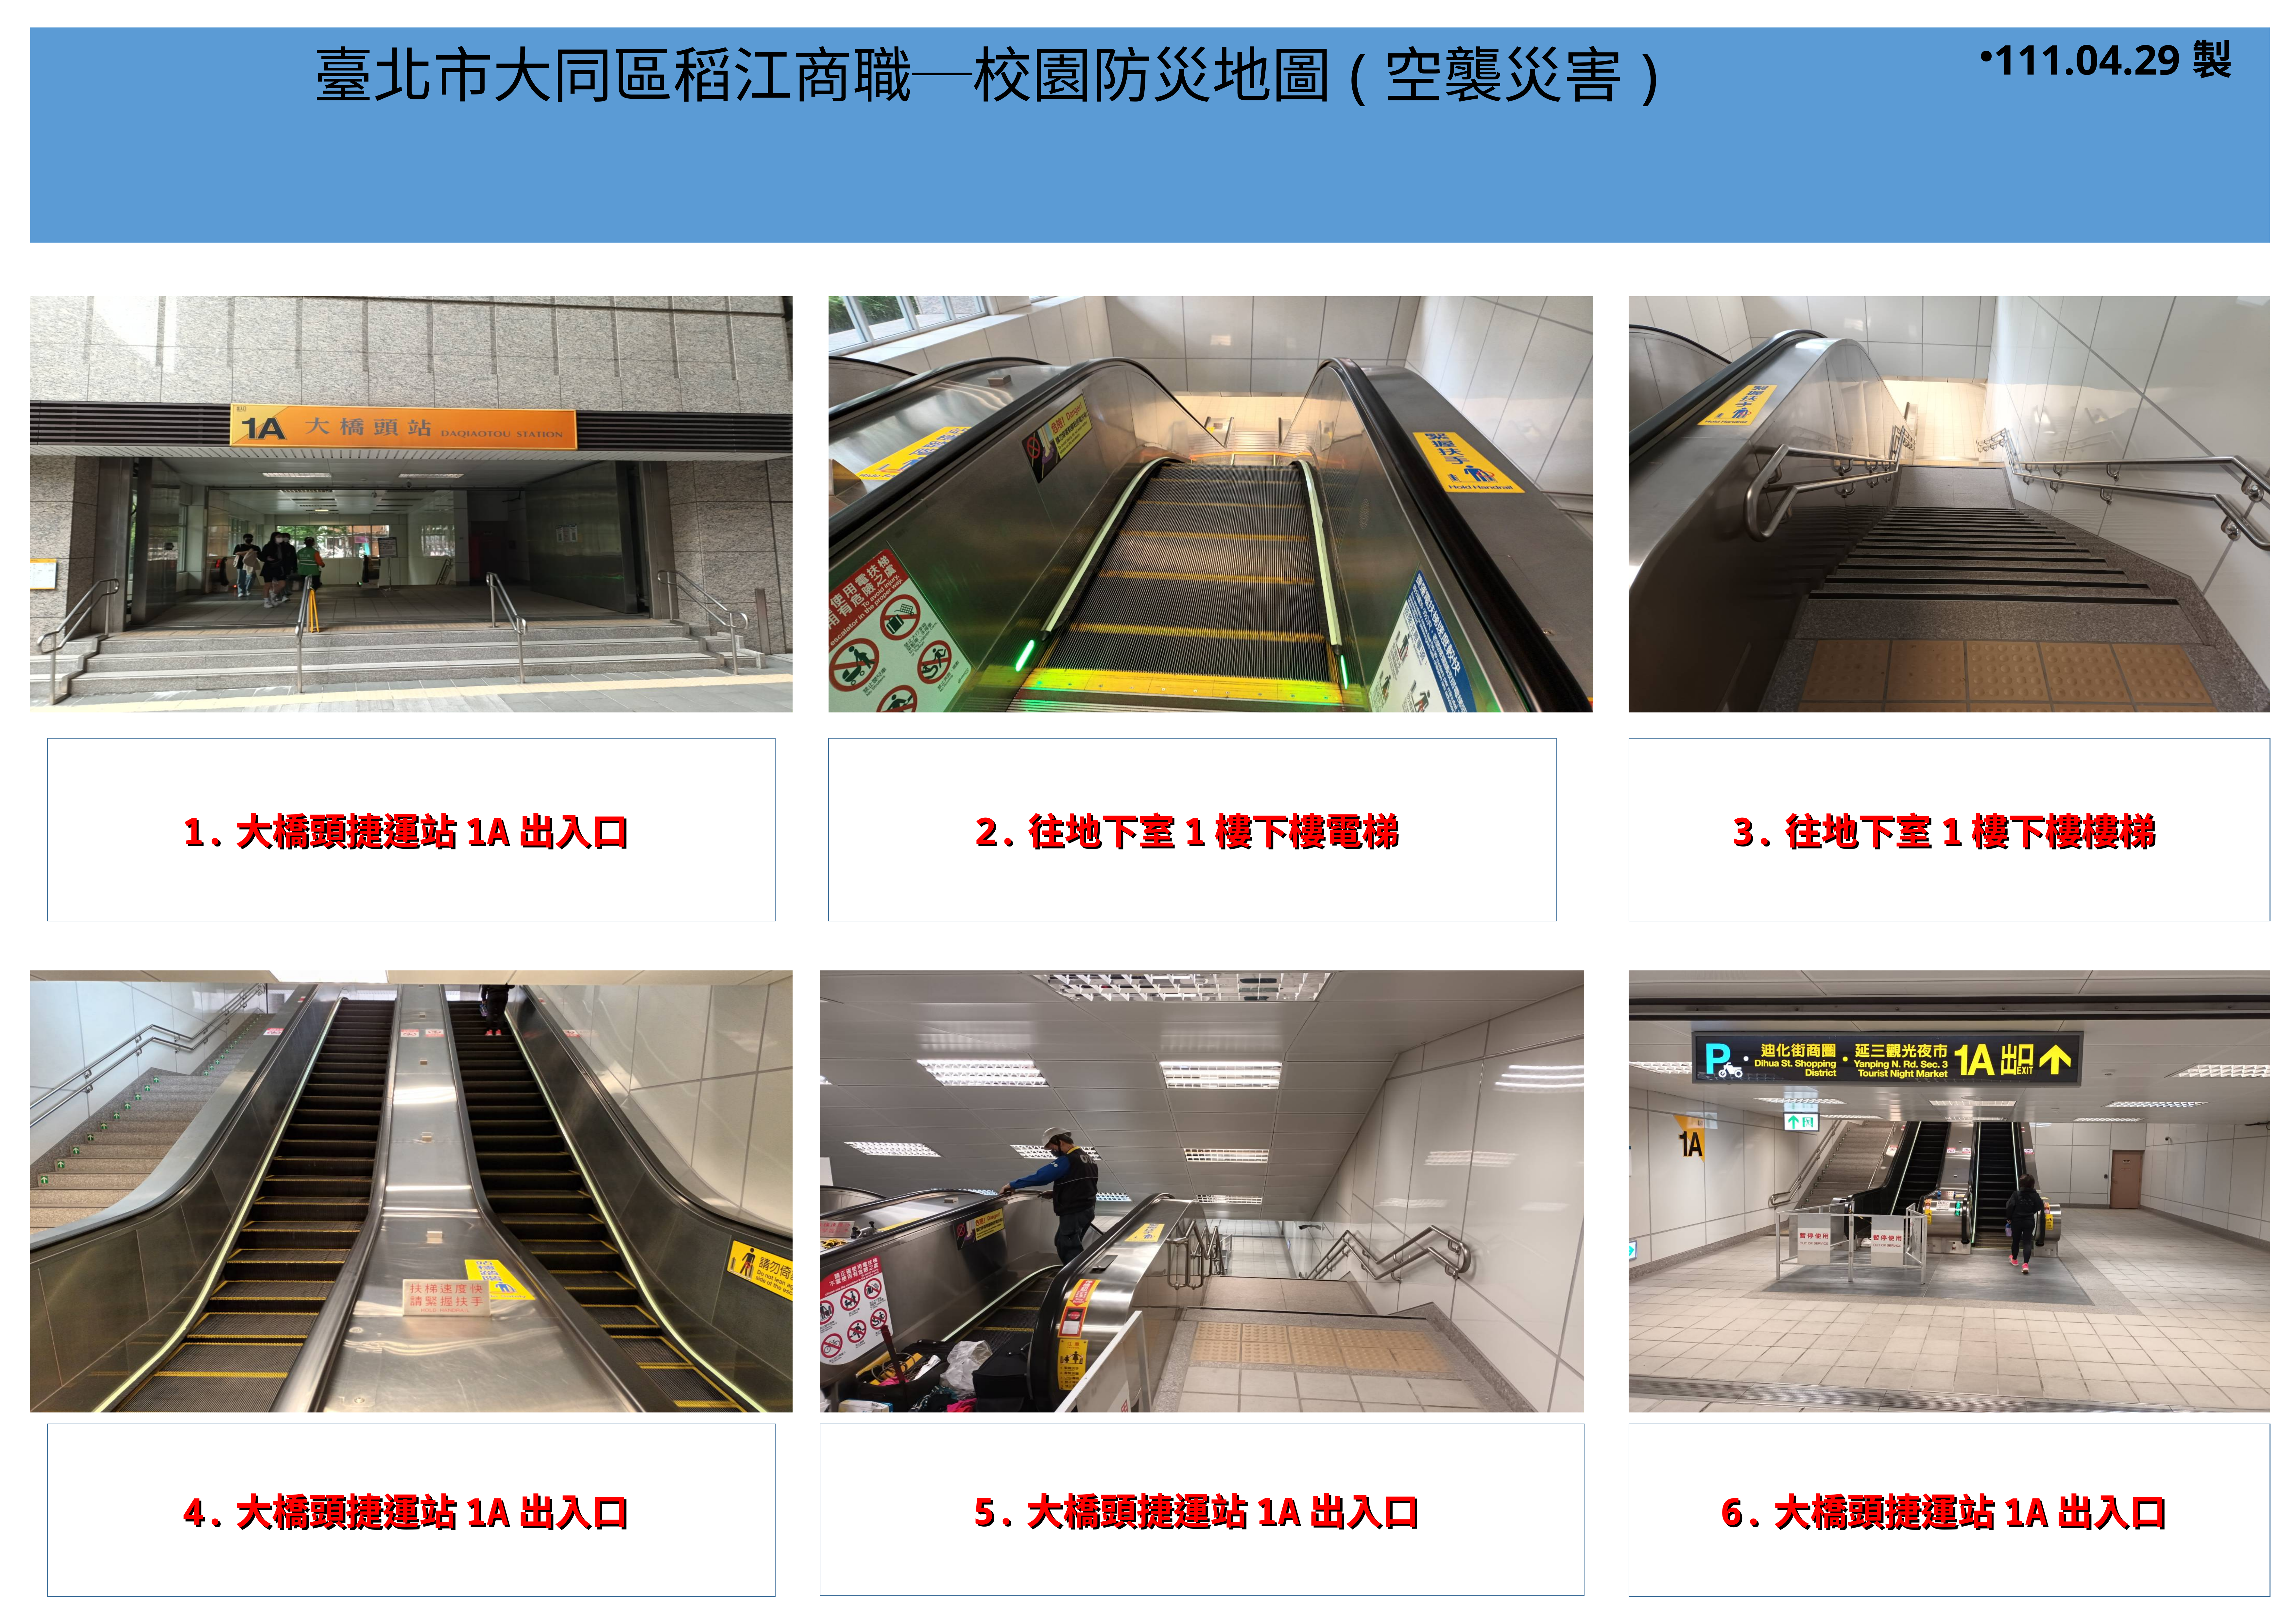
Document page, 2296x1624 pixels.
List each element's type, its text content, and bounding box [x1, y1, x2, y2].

picture [1629, 297, 2270, 712]
text_box 2.往地下室1樓下樓電梯生 [829, 738, 1557, 921]
picture [1629, 970, 2270, 1412]
picture [829, 297, 1593, 712]
text_box 6.大橋頭捷運站1A出入口生 [1629, 1424, 2270, 1597]
table_header 111.04.29製 [1942, 27, 2270, 243]
picture [820, 970, 1584, 1412]
text_box 1.大橋頭捷運站1A出入口生 [47, 738, 775, 921]
text_box 3.往地下室1樓下樓樓梯生 [1629, 738, 2270, 921]
picture [30, 297, 793, 712]
text_box 4.大橋頭捷運站1A出入口生 [47, 1424, 775, 1597]
table_header 臺北市大同區稻江商職─校園防災地圖(空襲災害) [30, 27, 1942, 243]
picture [30, 970, 793, 1412]
text_box 5.大橋頭捷運站1A出入口生 [820, 1424, 1584, 1595]
